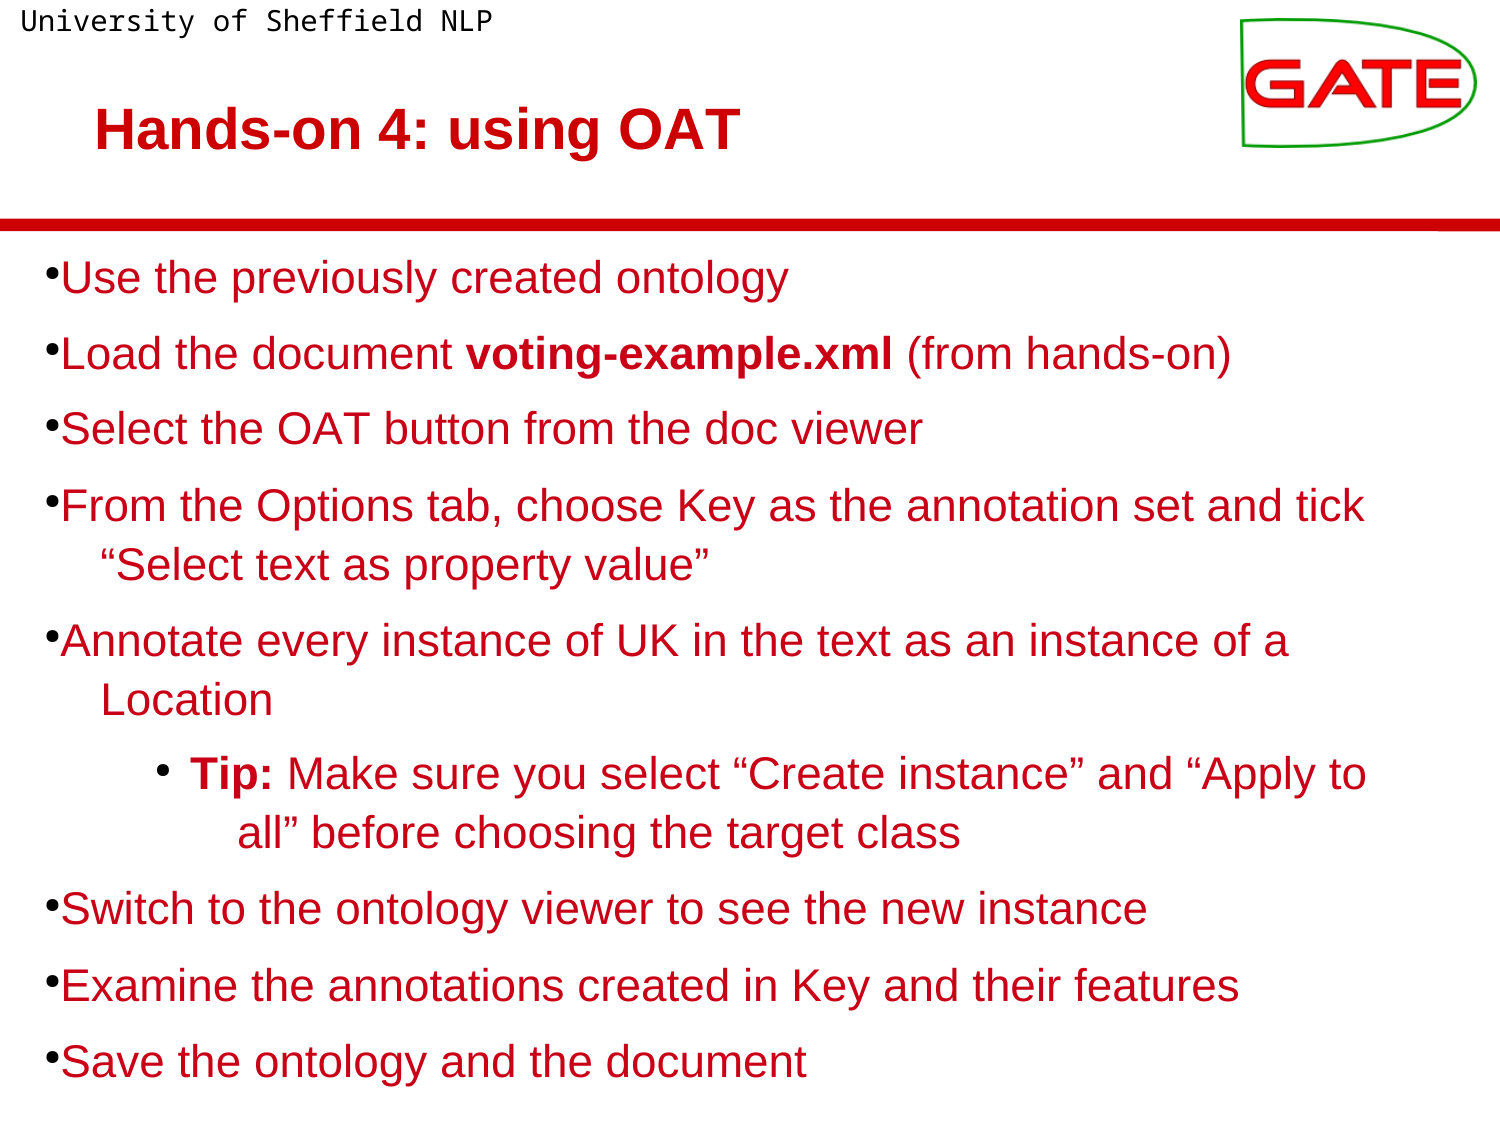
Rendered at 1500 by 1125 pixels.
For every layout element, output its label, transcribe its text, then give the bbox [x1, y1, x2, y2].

list Use the previously created ontology Load the document voting-example.xml (from hands-on) Select the OAT button from the doc viewer From the Options tab, choose Key as the annotation set and tick “Select text as property value” Annotate every instance of UK in the text as an instance of a Location Tip: Make sure you select “Create instance” and “Apply to all” before choosing the target class Switch to the ontology viewer to see the new instance Examine the annotations created in Key and their features Save the ontology and the document [29, 235, 1455, 1094]
title Hands-on 4: using OAT [79, 54, 1149, 204]
picture [1240, 18, 1477, 148]
